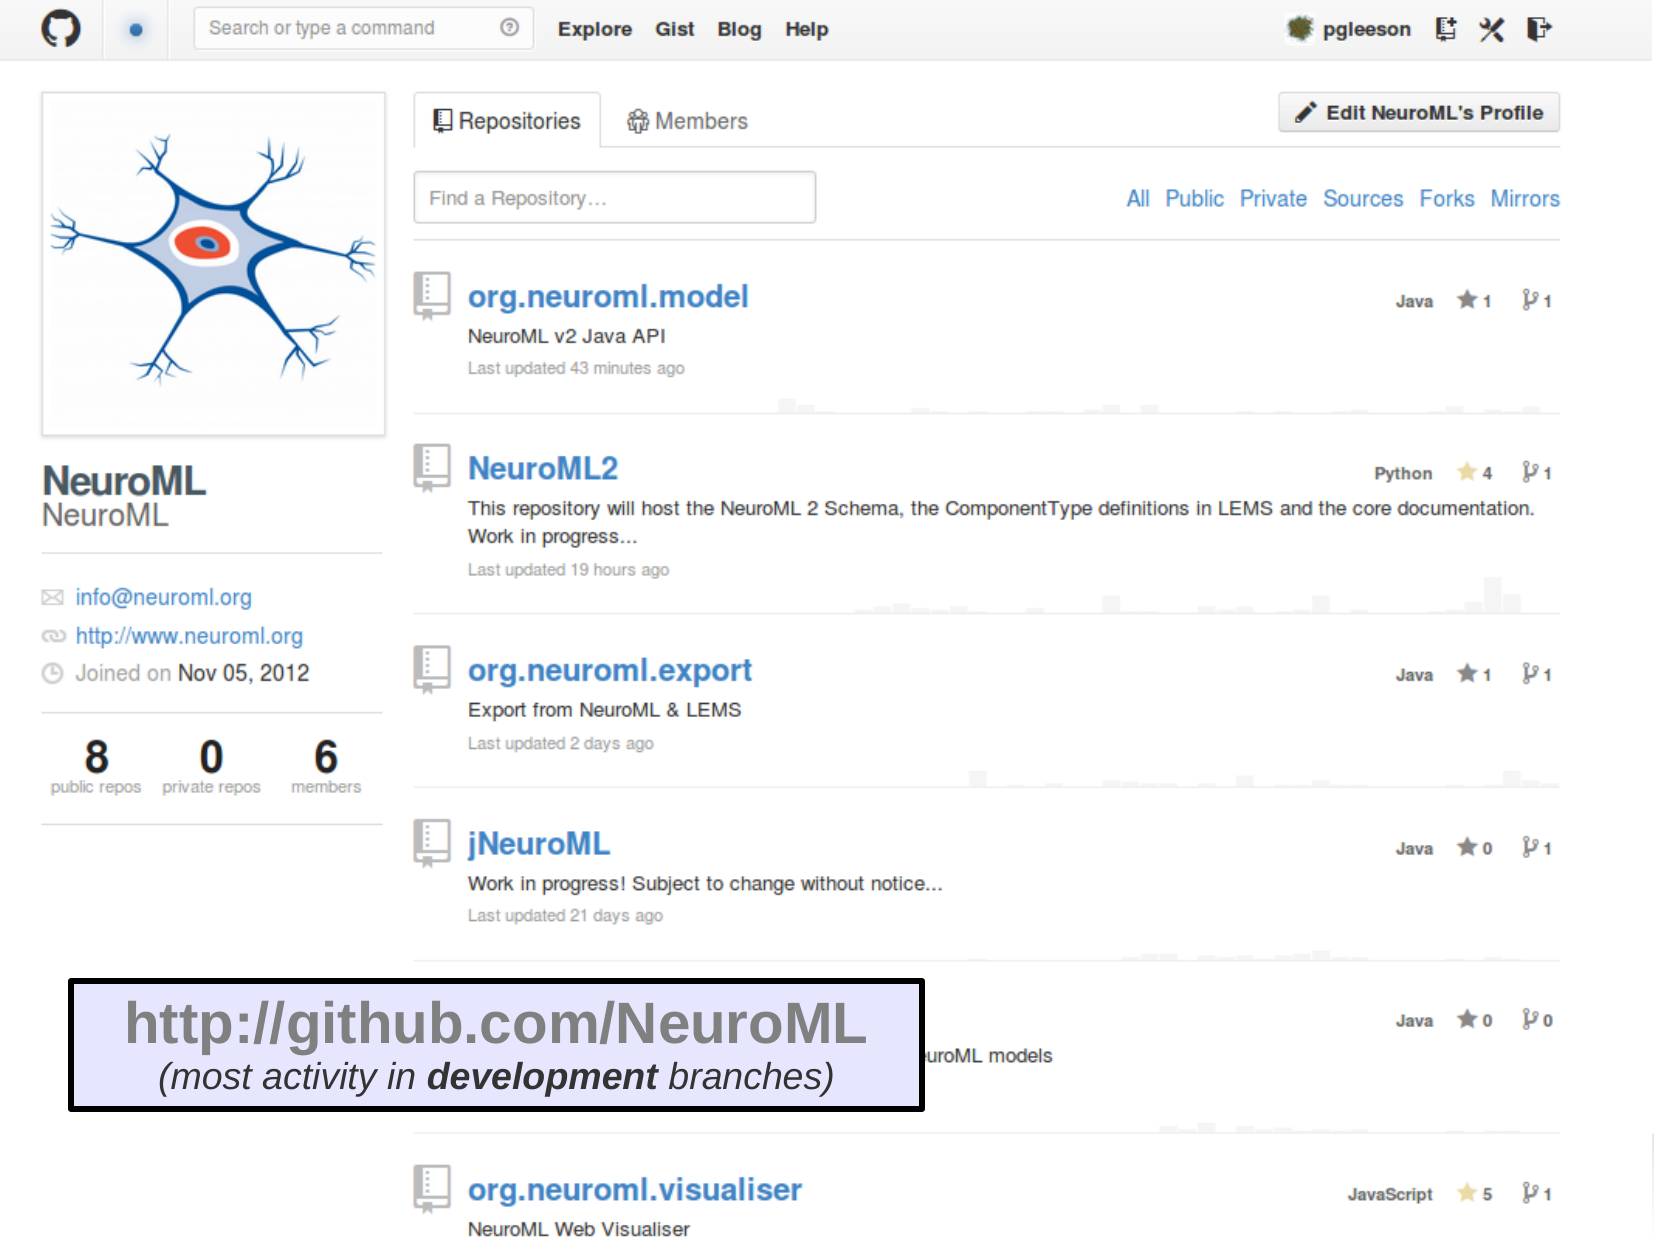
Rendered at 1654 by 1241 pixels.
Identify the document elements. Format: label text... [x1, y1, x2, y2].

picture [0, 0, 1652, 1241]
text_box http://github.com/NeuroML (most activity in development branches) [70, 981, 923, 1109]
